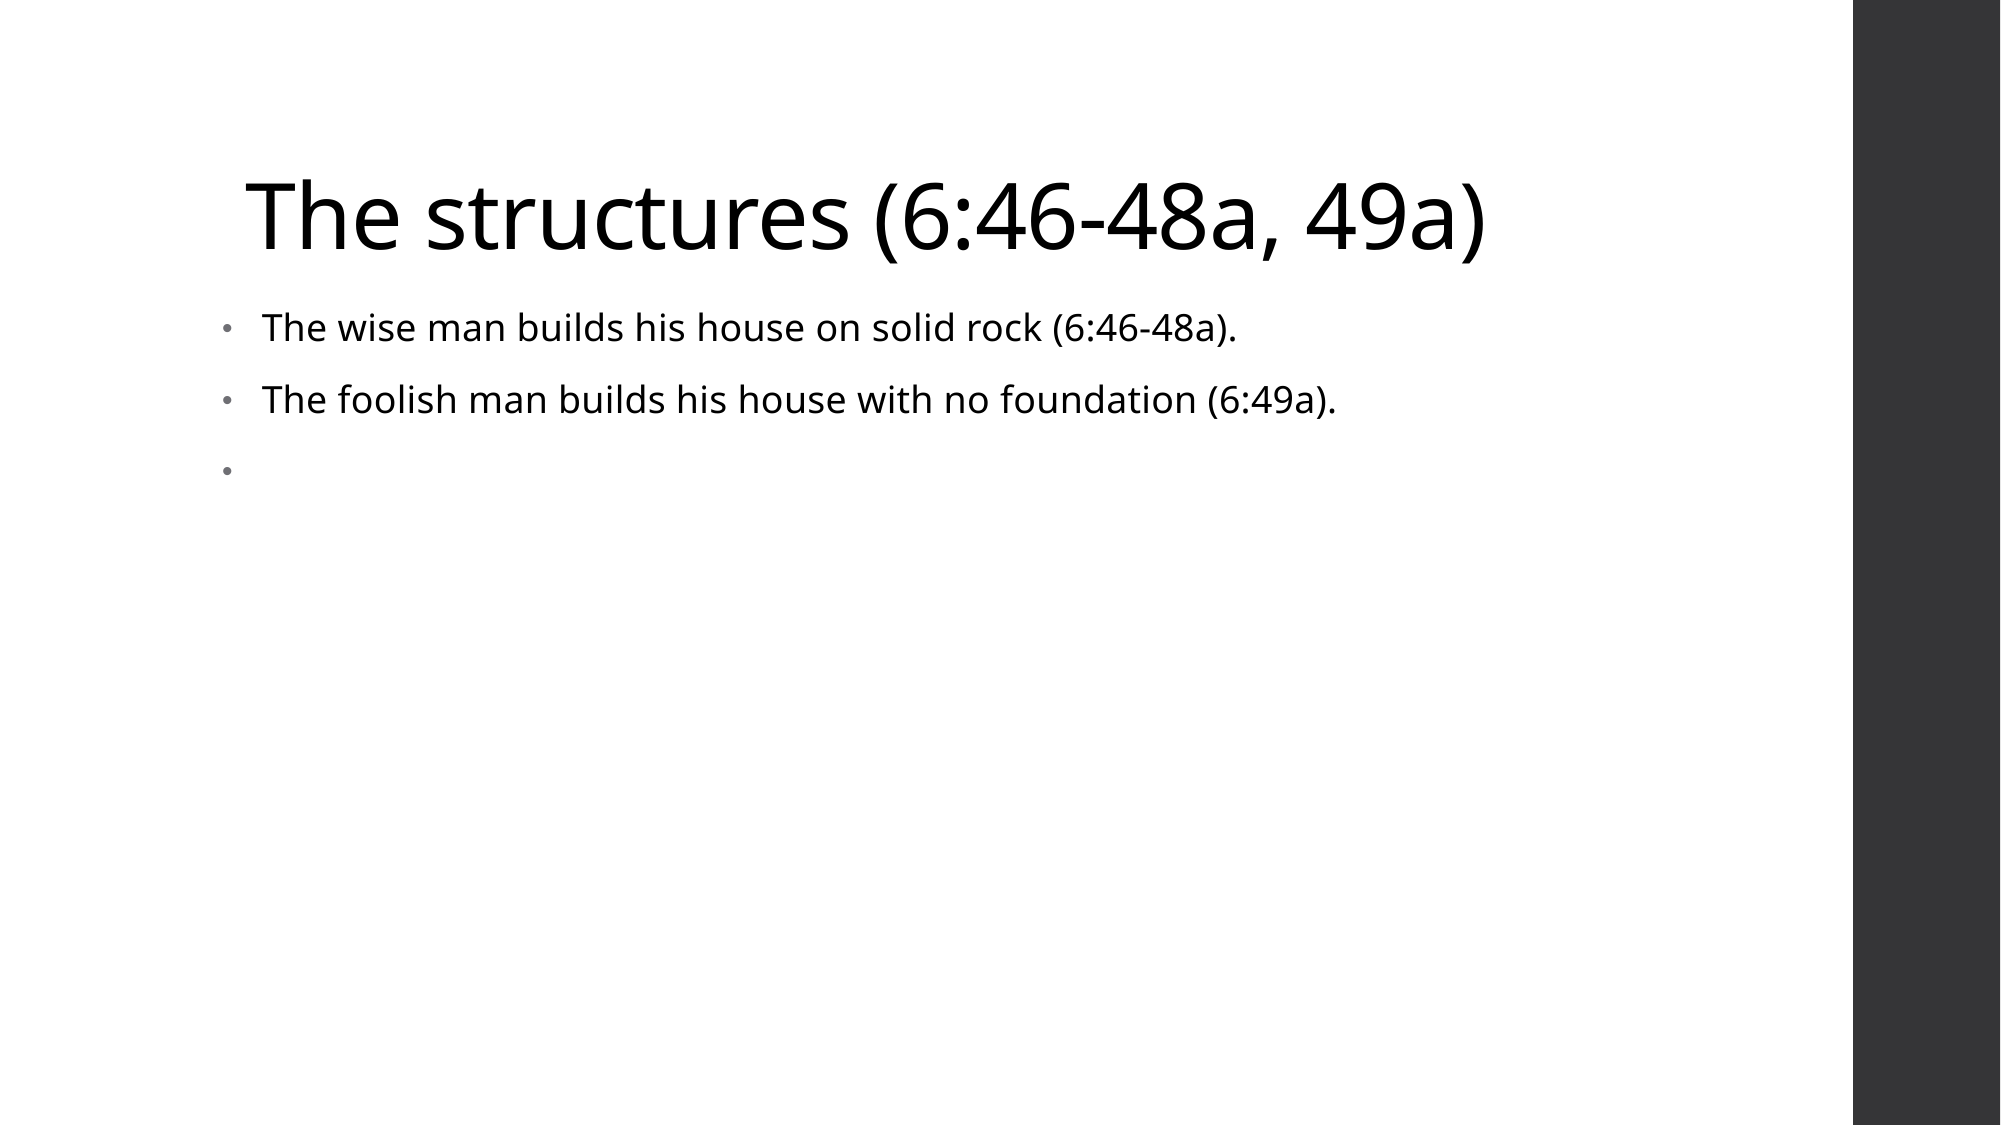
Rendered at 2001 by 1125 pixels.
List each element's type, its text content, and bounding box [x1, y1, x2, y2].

title The structures (6:46-48a, 49a) [206, 60, 1797, 278]
list The wise man builds his house on solid rock (6:46-48a). The foolish man builds his house with no foundation (6:49a). [206, 299, 1617, 1014]
